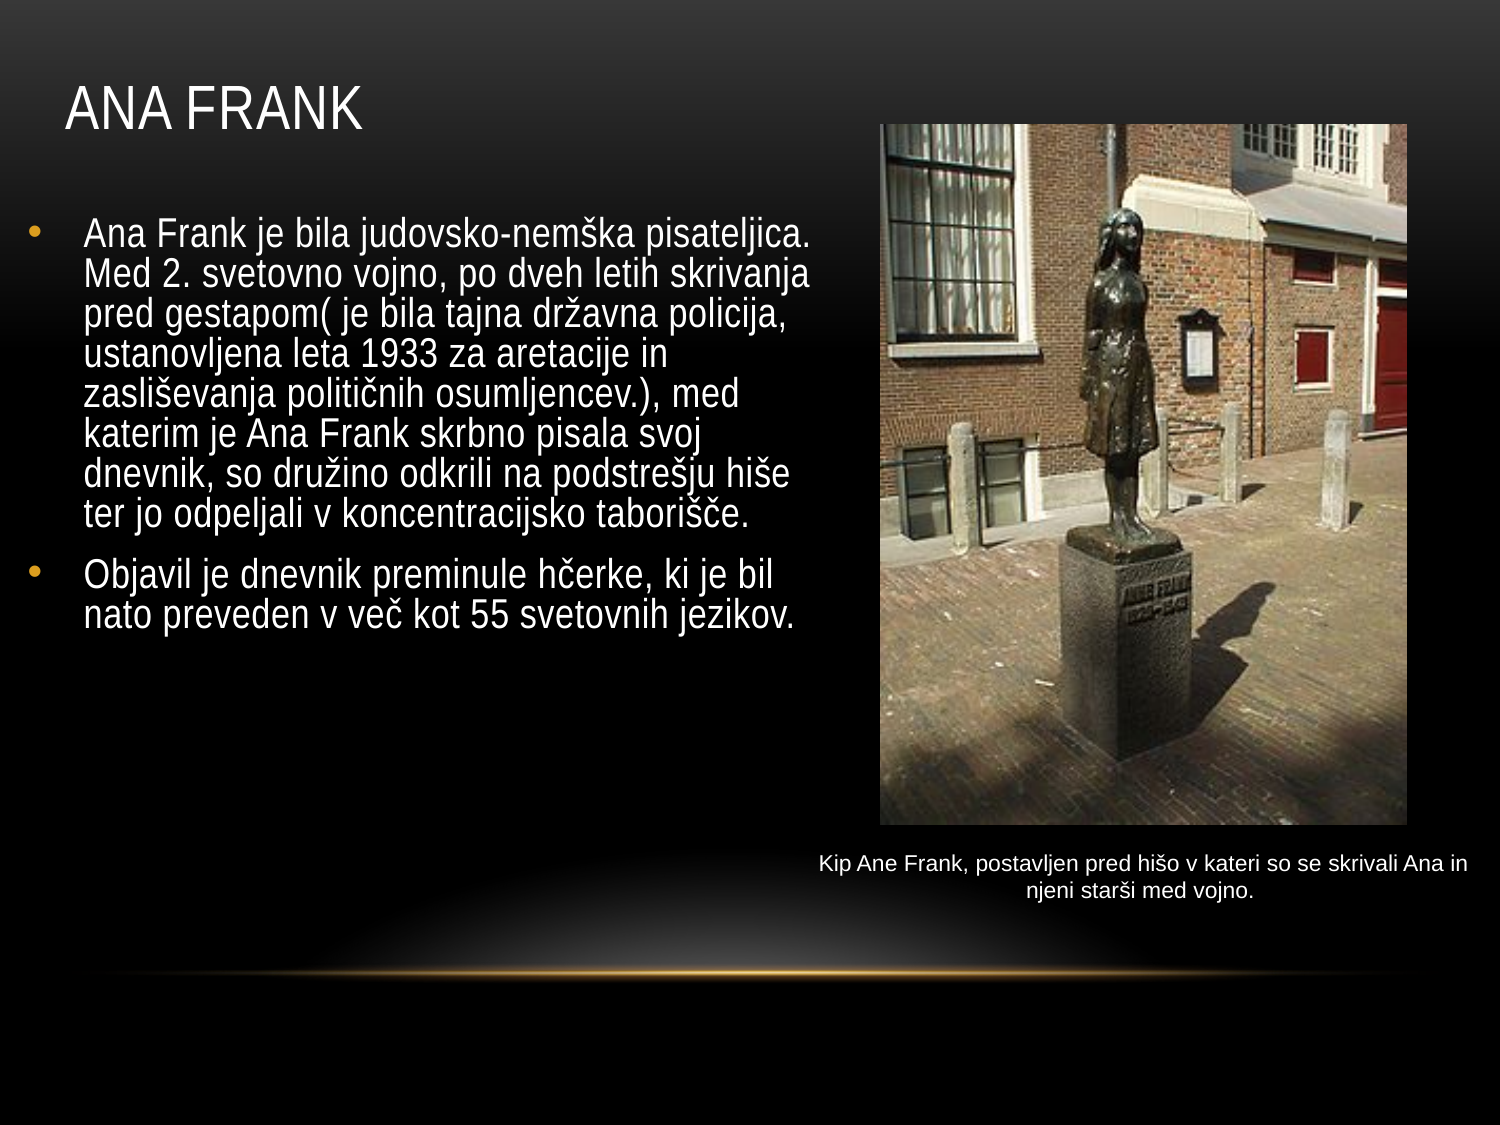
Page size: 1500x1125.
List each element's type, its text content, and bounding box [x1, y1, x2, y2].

text_box Kip Ane Frank, postavljen pred hišo v kateri so se skrivali Ana in njeni starši med vojno. [799, 840, 1488, 911]
picture [0, 0, 1500, 1125]
list Ana Frank je bila judovsko-nemška pisateljica. Med 2. svetovno vojno, po dveh letih skrivanja pred gestapom( je bila tajna državna policija, ustanovljena leta 1933 za aretacije in zasliševanja političnih osumljencev.), med katerim je Ana Frank skrbno pisala svoj dnevnik, so družino odkrili na podstrešju hiše ter jo odpeljali v koncentracijsko taborišče. Objavil je dnevnik preminule hčerke, ki je bil nato preveden v več kot 55 svetovnih jezikov. [12, 137, 838, 1100]
title Ana Frank [50, 0, 1400, 150]
